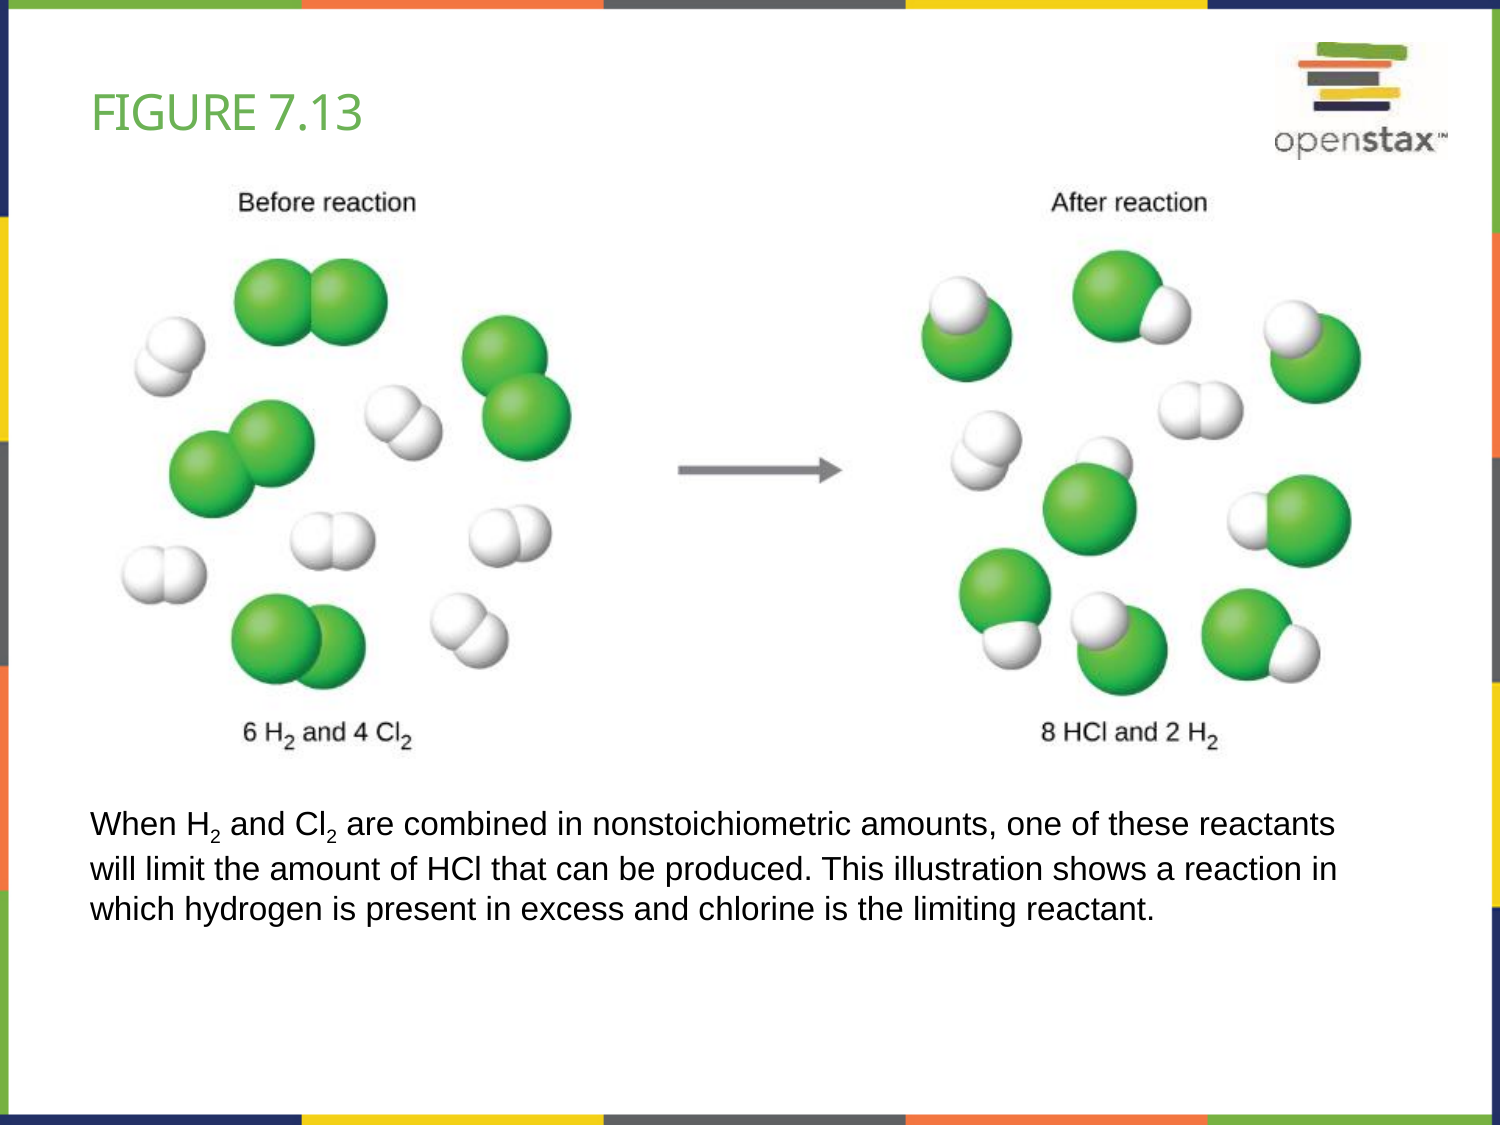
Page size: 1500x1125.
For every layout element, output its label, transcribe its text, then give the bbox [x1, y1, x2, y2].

picture [0, 0, 1500, 1125]
list When H2 and Cl2 are combined in nonstoichiometric amounts, one of these reactants will limit the amount of HCl that can be produced. This illustration shows a reaction in which hydrogen is present in excess and chlorine is the limiting reactant. [75, 794, 1398, 986]
title Figure 7.13 [75, 39, 1398, 148]
